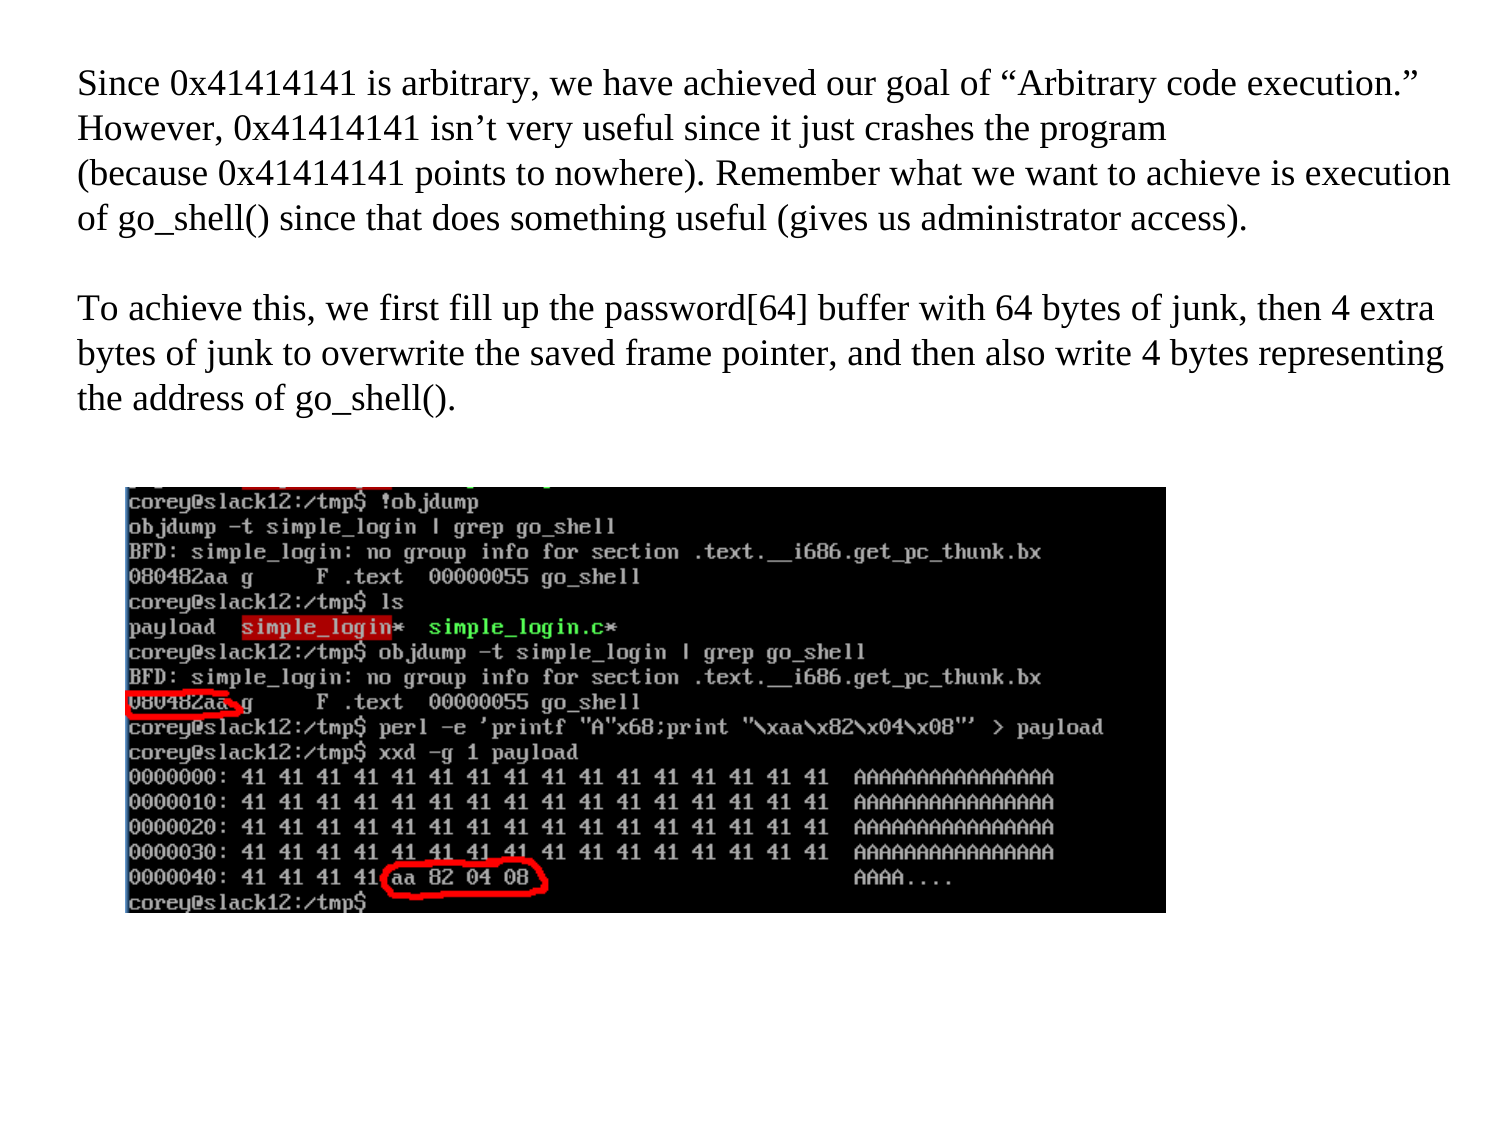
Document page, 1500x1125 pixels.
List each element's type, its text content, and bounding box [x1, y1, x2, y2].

text_box Since 0x41414141 is arbitrary, we have achieved our goal of “Arbitrary code execution.” However, 0x41414141 isn’t very useful since it just crashes the program (because 0x41414141 points to nowhere). Remember what we want to achieve is execution of go_shell() since that does something useful (gives us administrator access). To achieve this, we first fill up the password[64] buffer with 64 bytes of junk, then 4 extra bytes of junk to overwrite the saved frame pointer, and then also write 4 bytes representing the address of go_shell(). [62, 49, 1474, 426]
picture [125, 487, 1166, 913]
